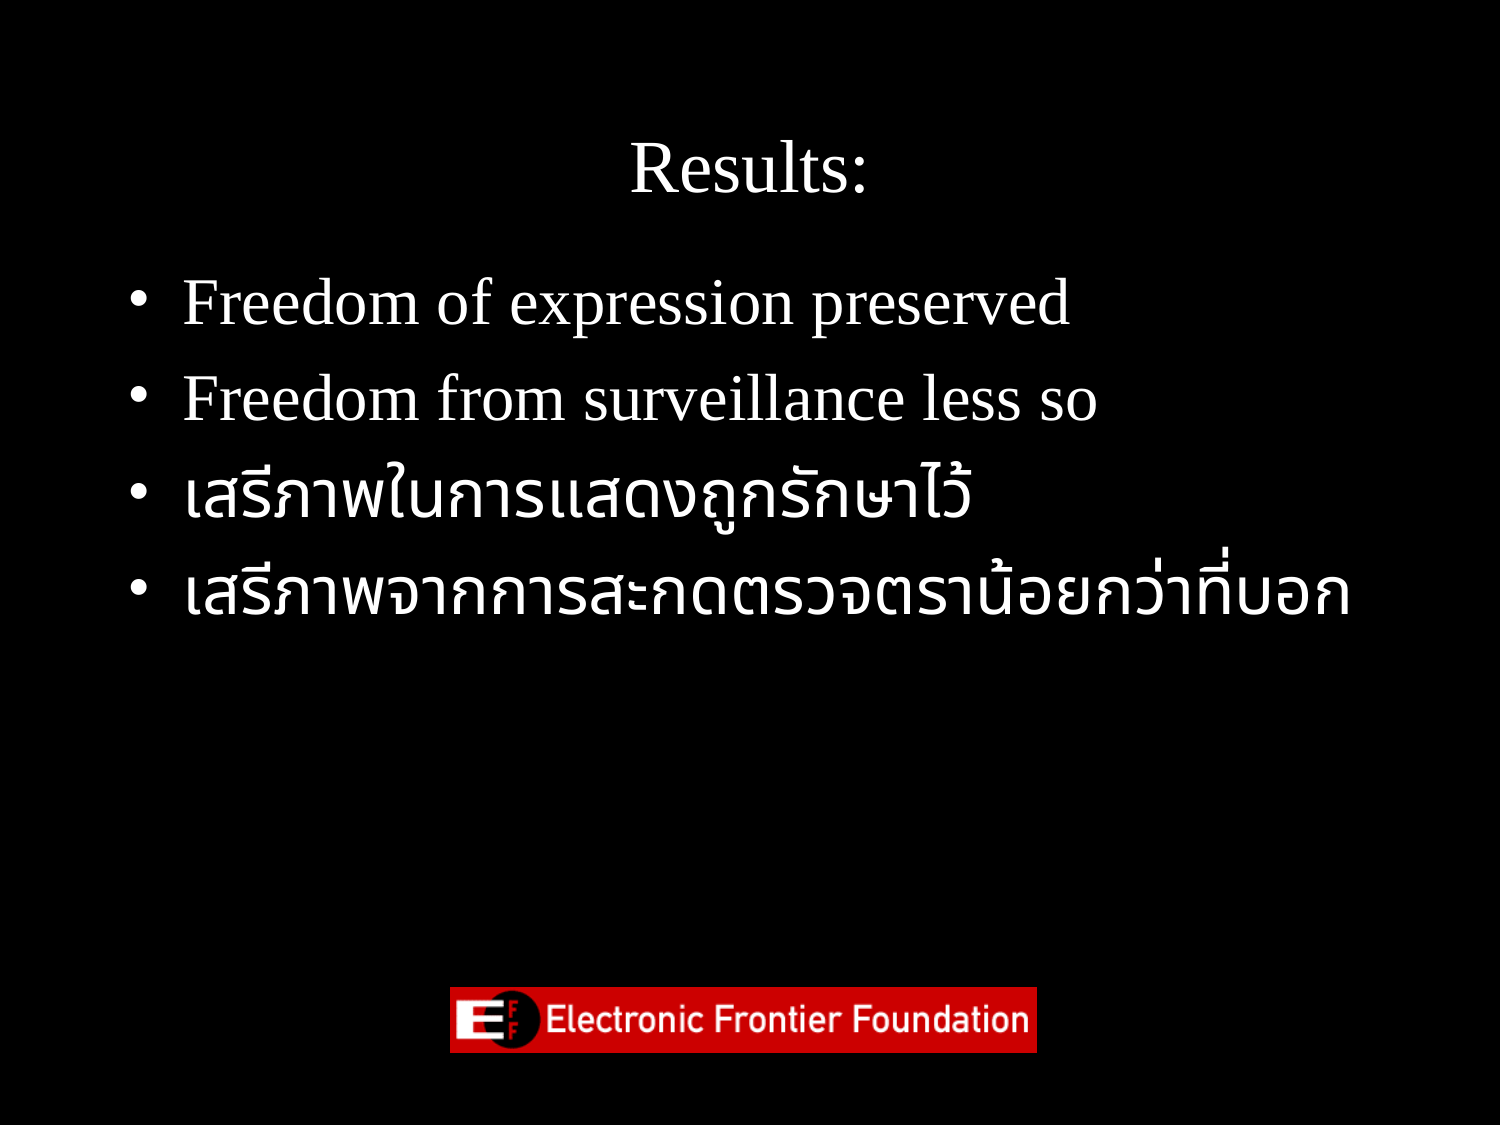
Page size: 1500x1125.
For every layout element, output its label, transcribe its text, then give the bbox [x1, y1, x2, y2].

list Freedom of expression preserved Freedom from surveillance less so เสรีภาพในการแสดงถูกรักษาไว้ เสรีภาพจากการสะกดตรวจตราน้อยกว่าที่บอก [112, 249, 1388, 976]
title Results: [112, 99, 1388, 226]
picture [450, 987, 1037, 1053]
